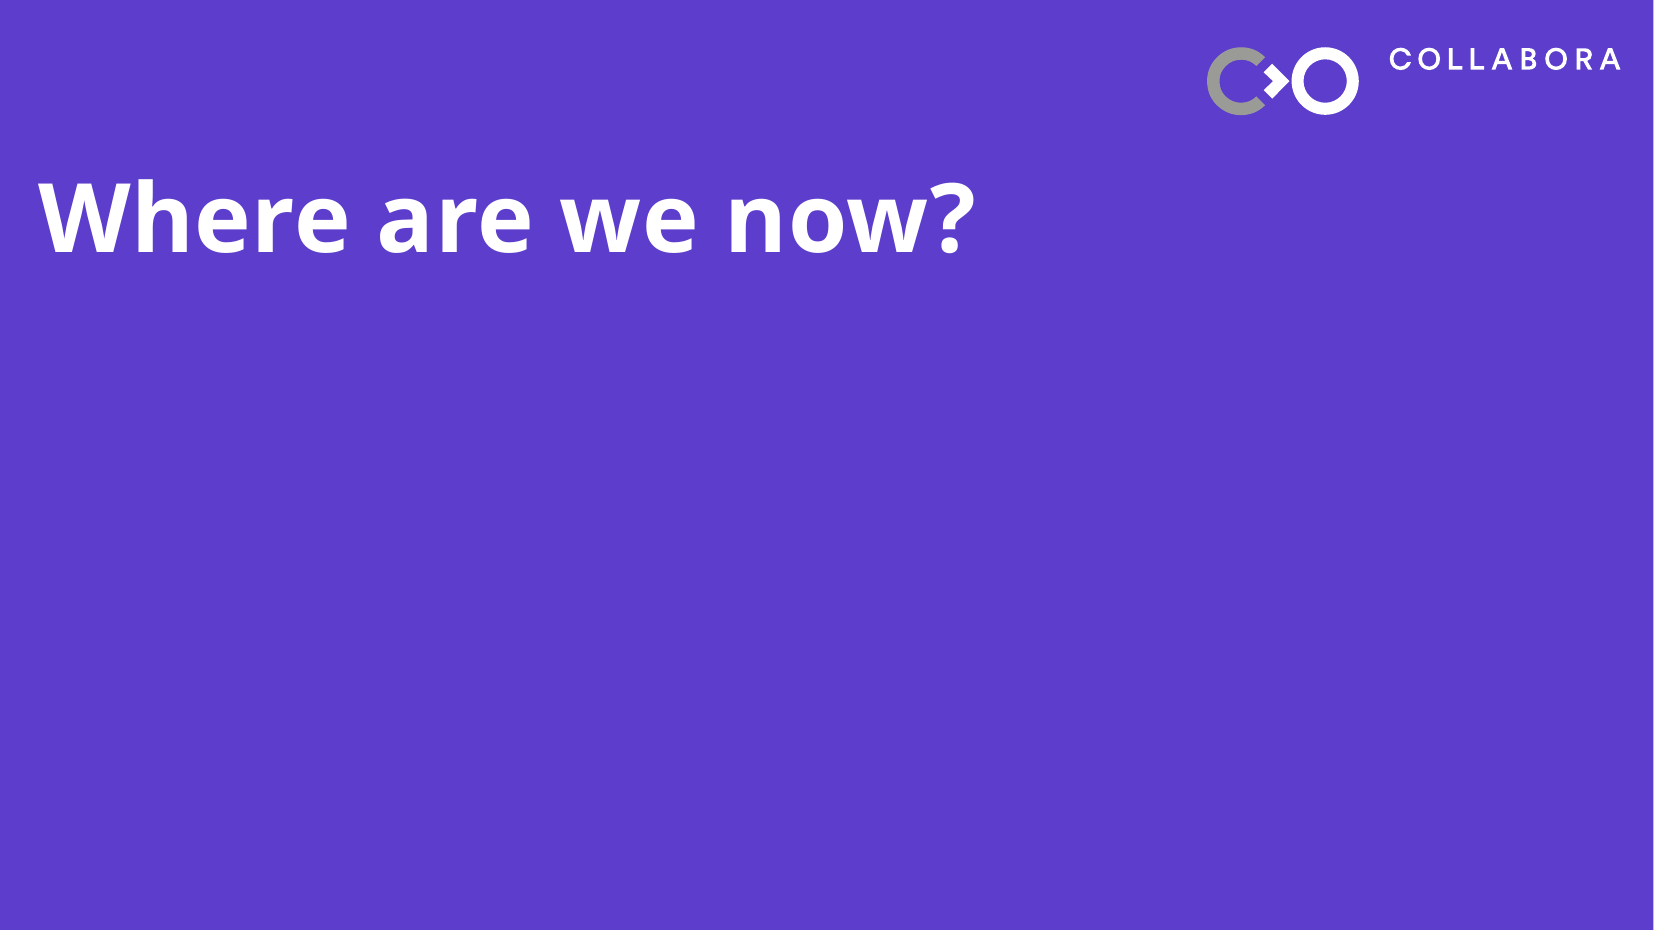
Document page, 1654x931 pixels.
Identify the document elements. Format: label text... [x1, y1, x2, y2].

title Where are we now? [38, 156, 1614, 213]
